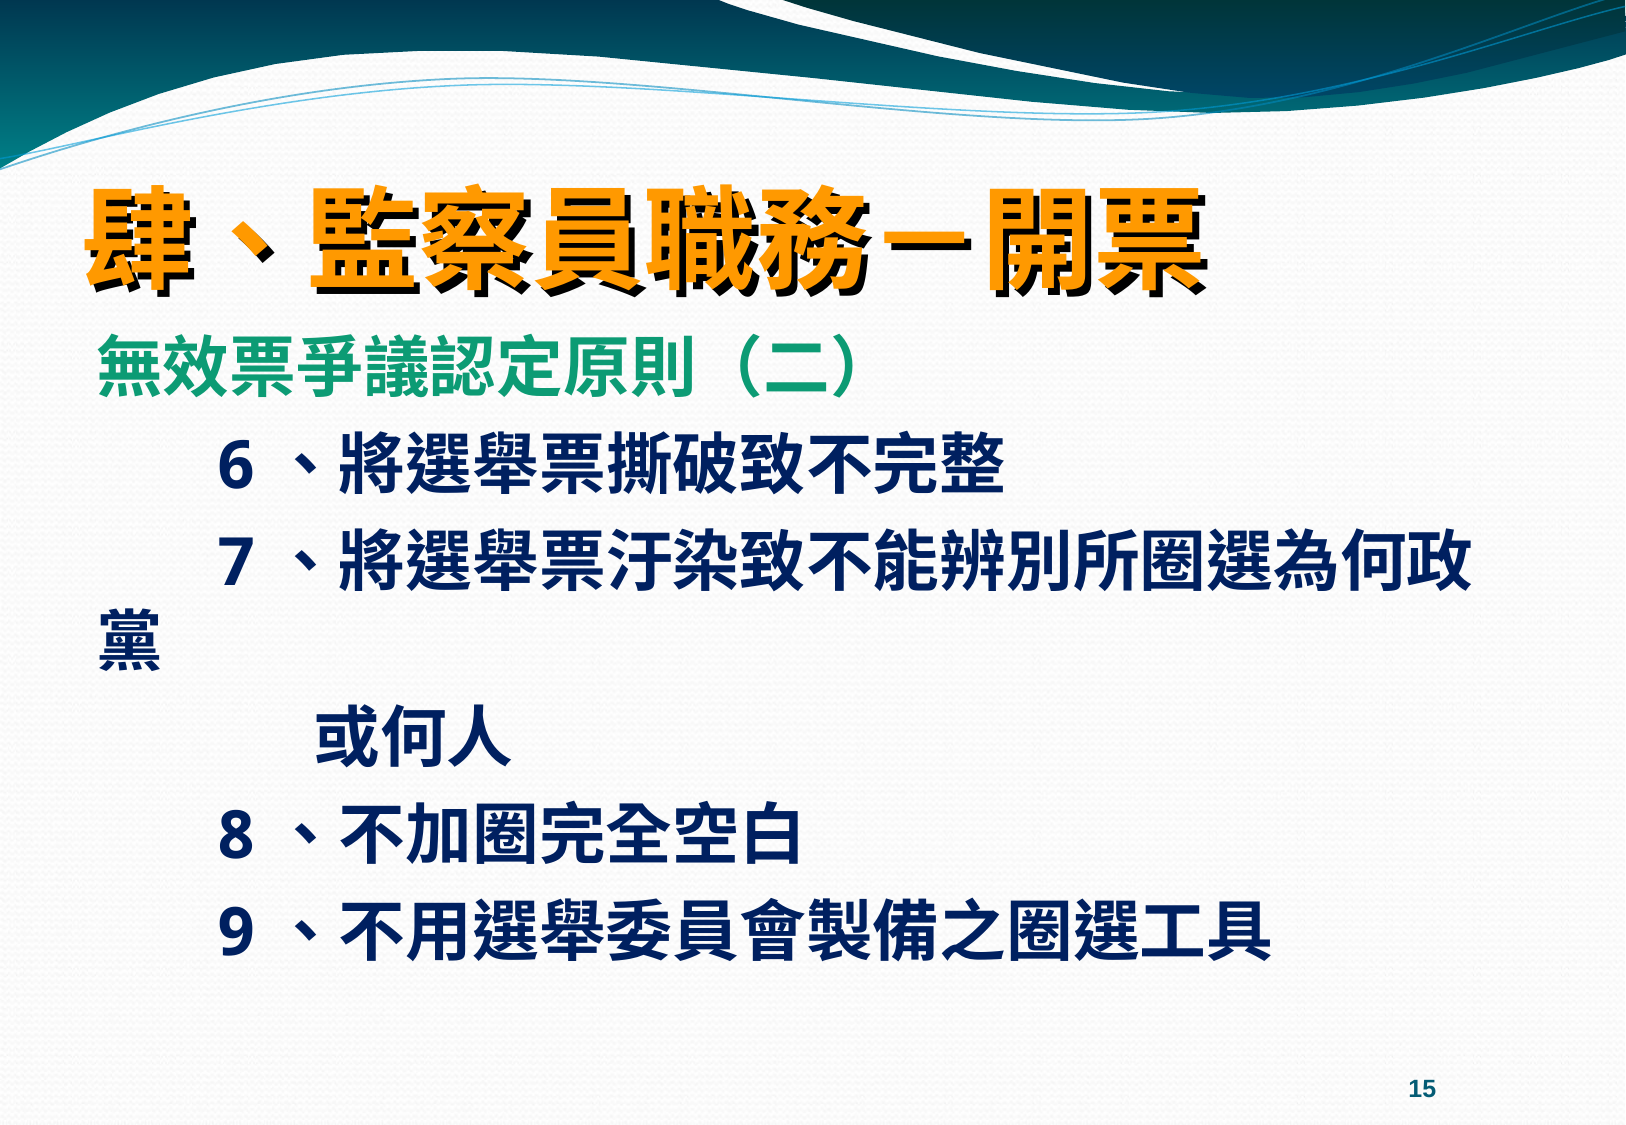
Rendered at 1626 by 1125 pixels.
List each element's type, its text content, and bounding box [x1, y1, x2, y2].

text_box [1408, 1042, 1544, 1103]
title 肆、監察員職務－開票 [81, 115, 1544, 304]
list 無效票爭議認定原則（二） 6、將選舉票撕破致不完整 7、將選舉票汙染致不能辨別所圈選為何政黨 或何人 8、不加圈完全空白 9、不用選舉委員會製備之圈選工具 [81, 317, 1544, 1038]
